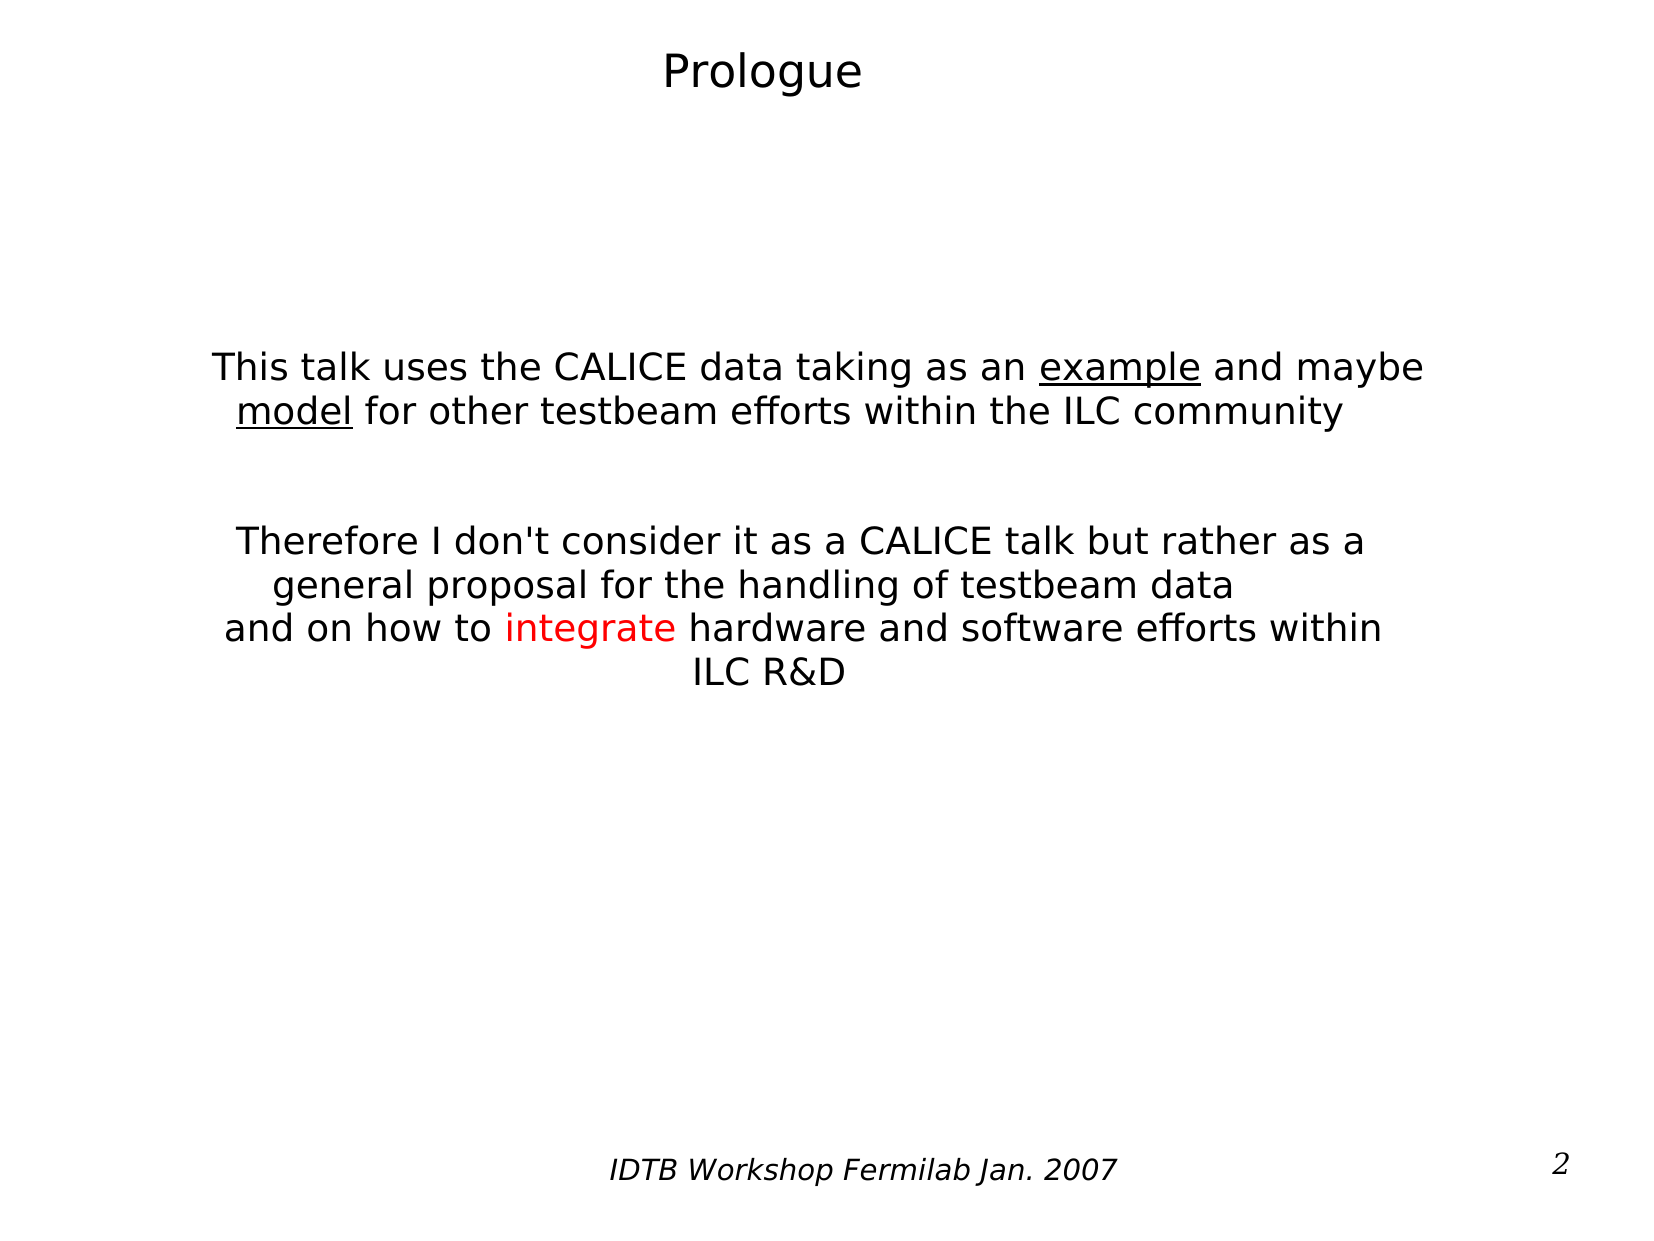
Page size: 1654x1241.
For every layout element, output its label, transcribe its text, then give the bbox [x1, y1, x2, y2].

text_box This talk uses the CALICE data taking as an example and maybe model for other testbeam efforts within the ILC community Therefore I don't consider it as a CALICE talk but rather as a general proposal for the handling of testbeam data and on how to integrate hardware and software efforts within ILC R&D [197, 338, 1424, 702]
text_box Prologue [647, 37, 889, 106]
